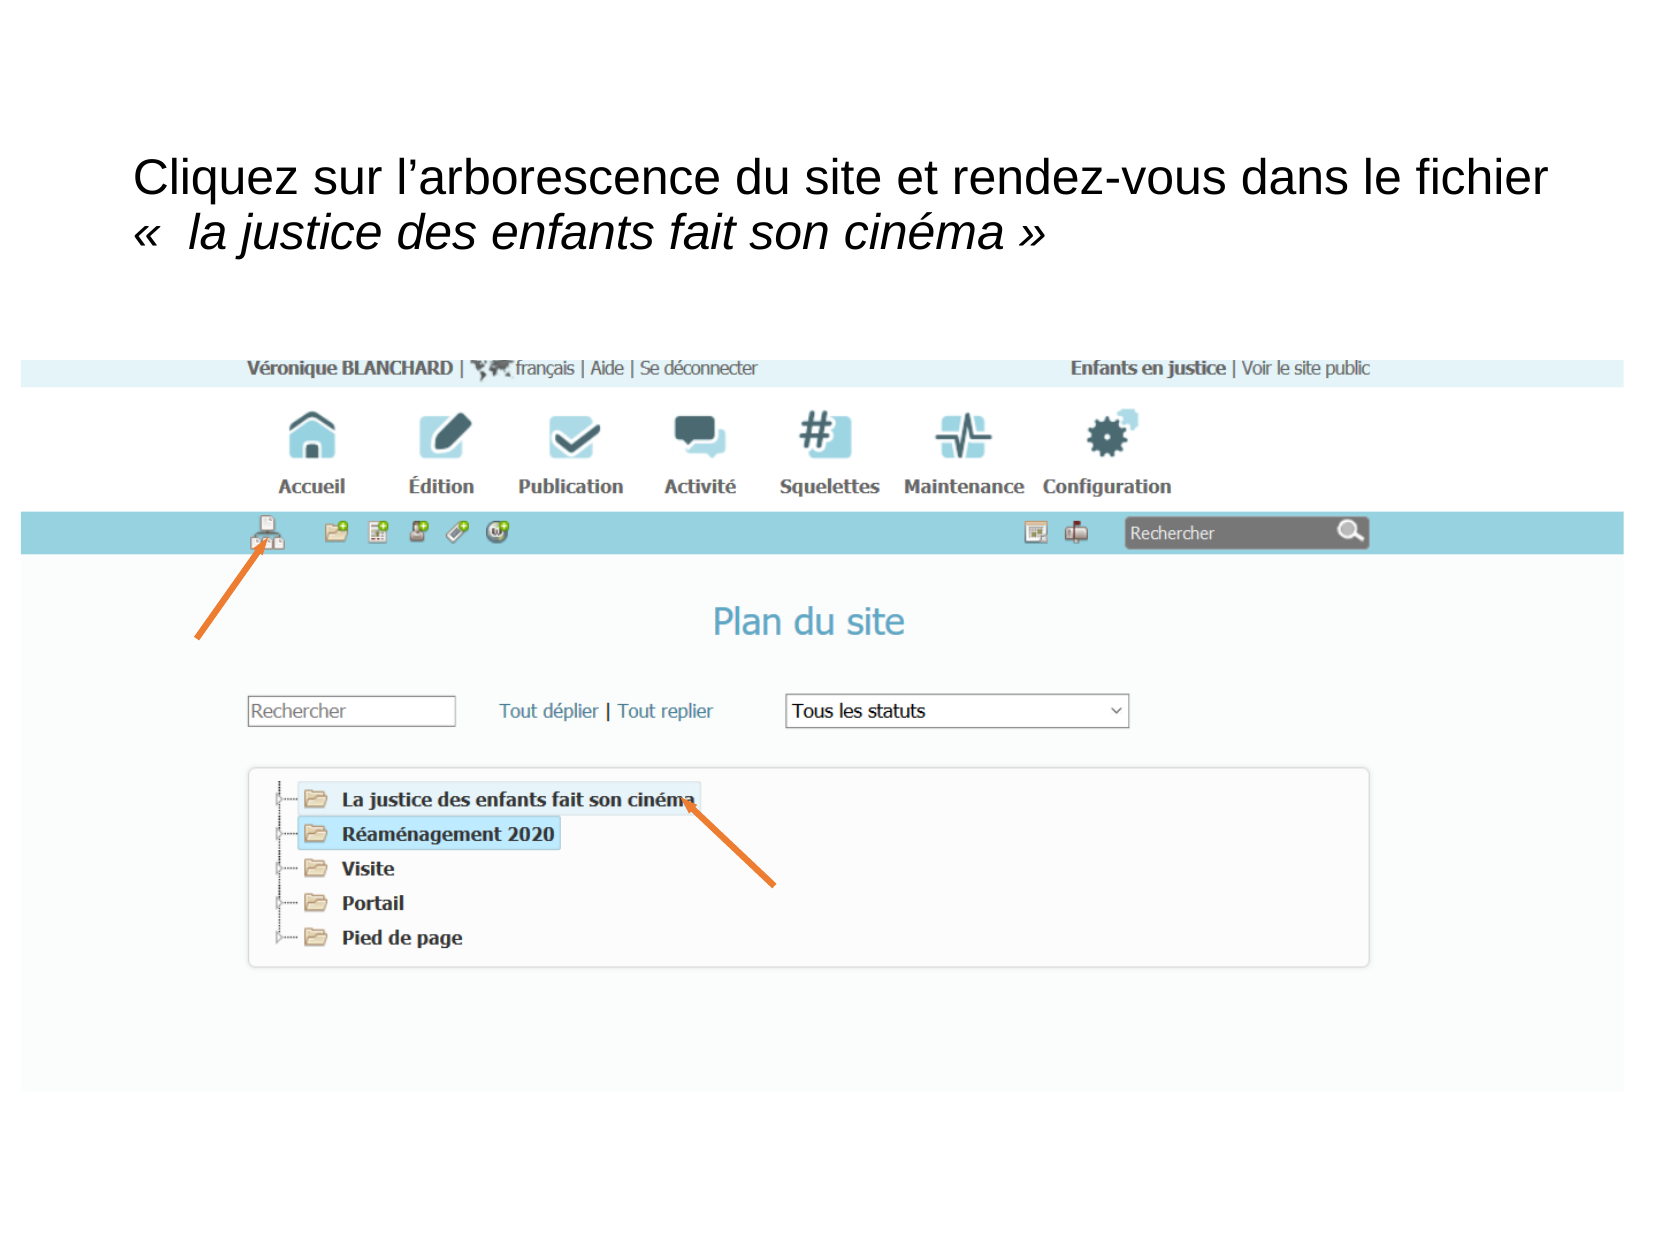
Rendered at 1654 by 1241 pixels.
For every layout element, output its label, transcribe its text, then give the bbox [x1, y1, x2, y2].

picture [20, 360, 1624, 1092]
text_box Cliquez sur l’arborescence du site et rendez-vous dans le fichier « la justice des enfants fait son cinéma » [118, 141, 1580, 273]
